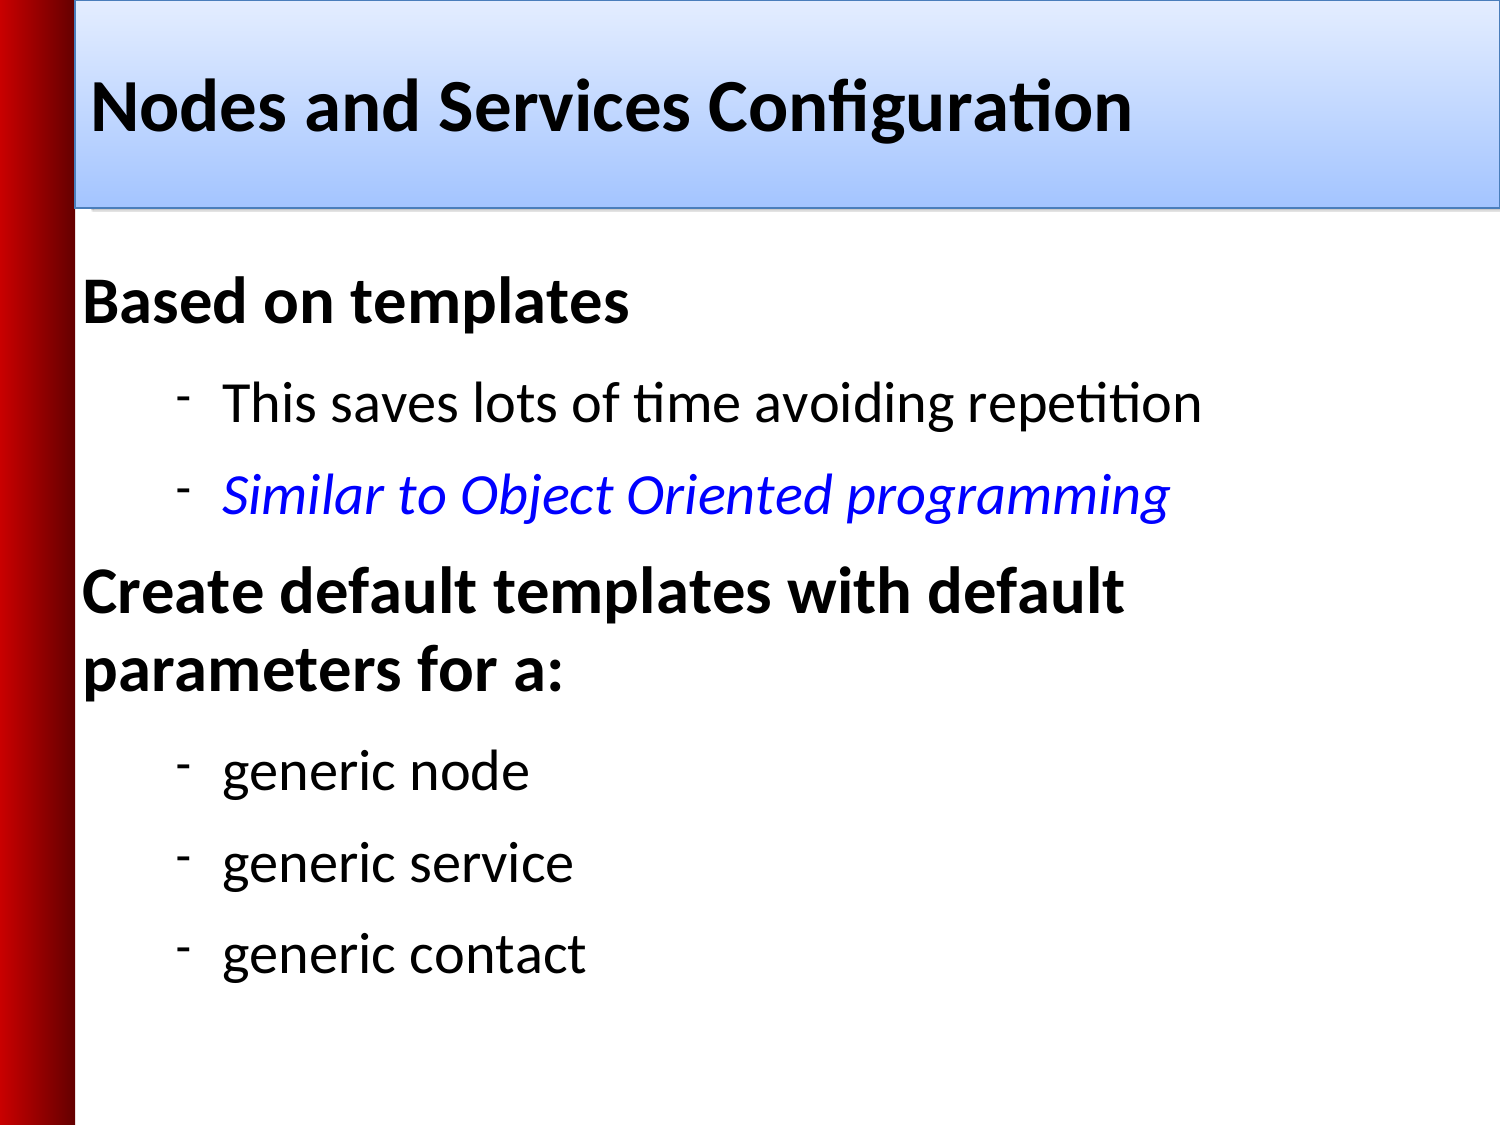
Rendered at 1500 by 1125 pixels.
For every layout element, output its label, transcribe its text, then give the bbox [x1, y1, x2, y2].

text_box Based on templates This saves lots of time avoiding repetition Similar to Object Oriented programming Create default templates with default parameters for a: generic node generic service generic contact [82, 262, 1450, 1035]
text_box Nodes and Services Configuration [75, 0, 1500, 208]
